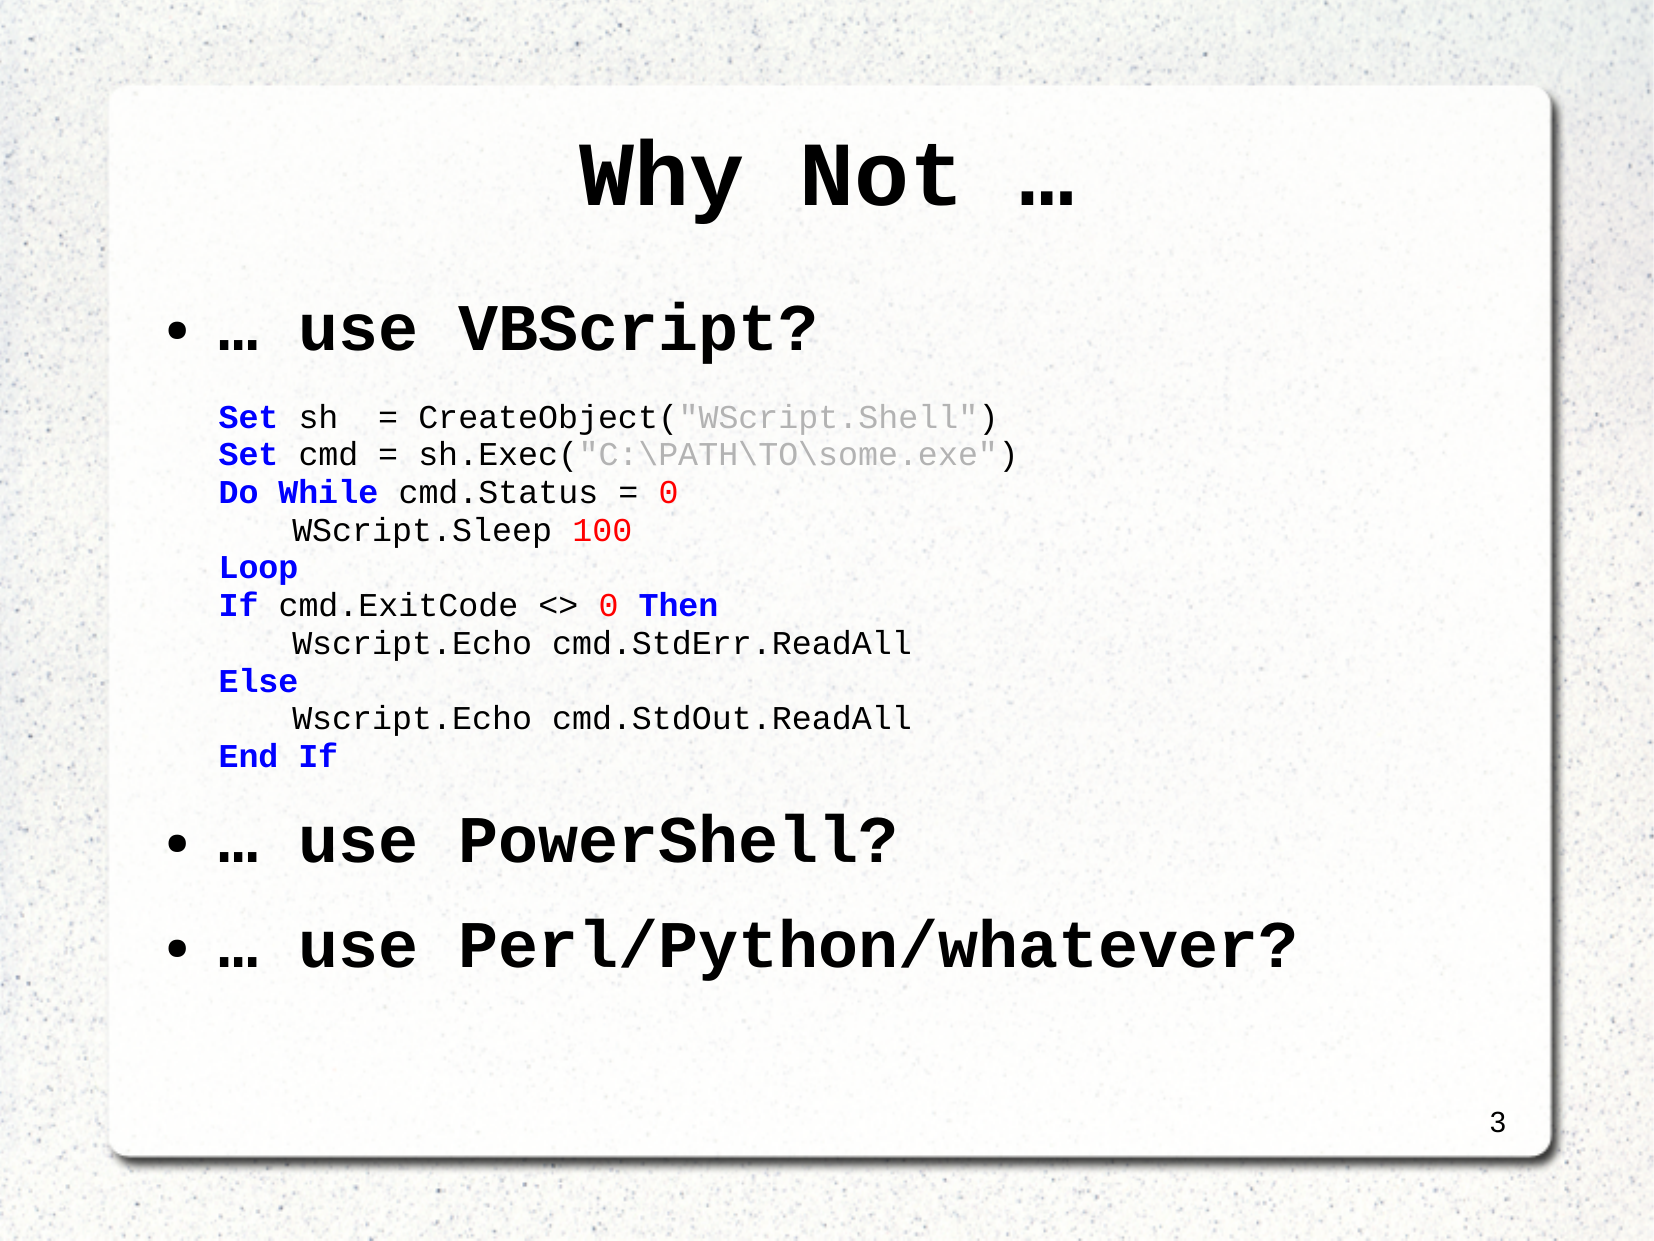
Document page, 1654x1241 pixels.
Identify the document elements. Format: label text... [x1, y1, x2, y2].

title Why Not … [118, 96, 1536, 266]
picture [0, 0, 1654, 1241]
list … use VBScript? Set sh = CreateObject("WScript.Shell") Set cmd = sh.Exec("C:\PATH\TO\some.exe") Do While cmd.Status = 0 WScript.Sleep 100 Loop If cmd.ExitCode <> 0 Then Wscript.Echo cmd.StdErr.ReadAll Else Wscript.Echo cmd.StdOut.ReadAll End If … use PowerShell? … use Perl/Python/whatever? [147, 295, 1506, 1114]
